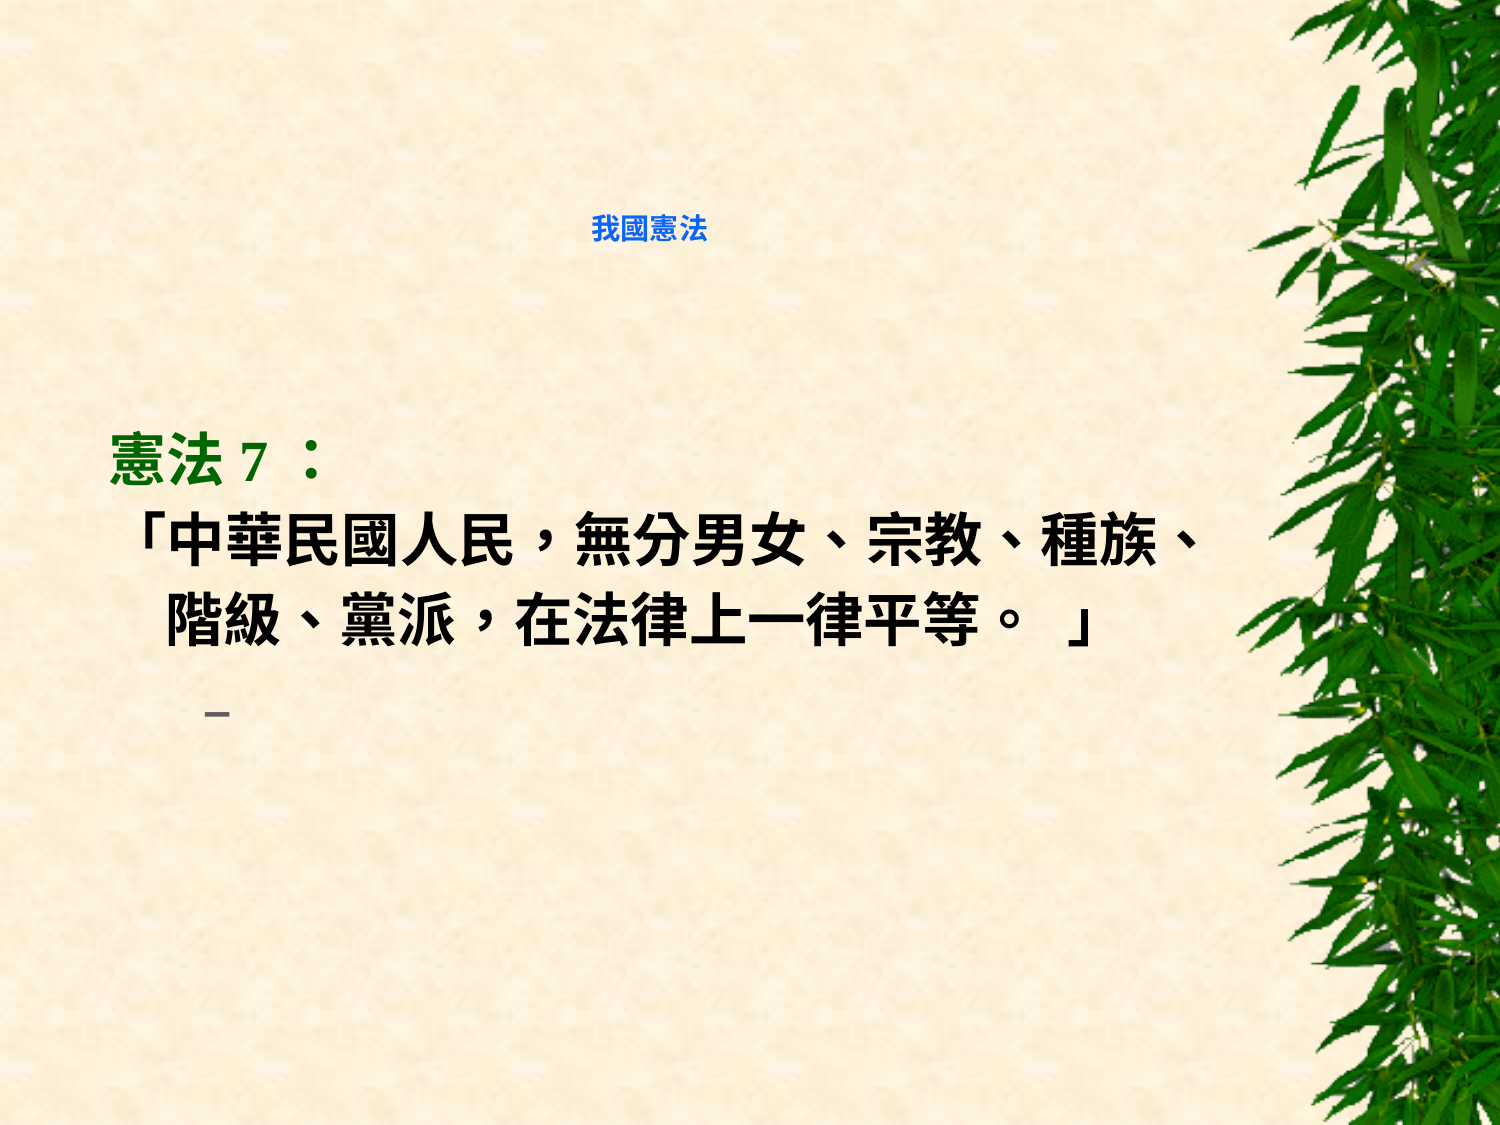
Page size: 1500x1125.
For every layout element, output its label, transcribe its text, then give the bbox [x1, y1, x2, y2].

list 憲法7： 「中華民國人民，無分男女、宗教、種族、階級、黨派，在法律上一律平等。 」 [37, 324, 1276, 1000]
title 我國憲法 [37, 52, 1263, 288]
